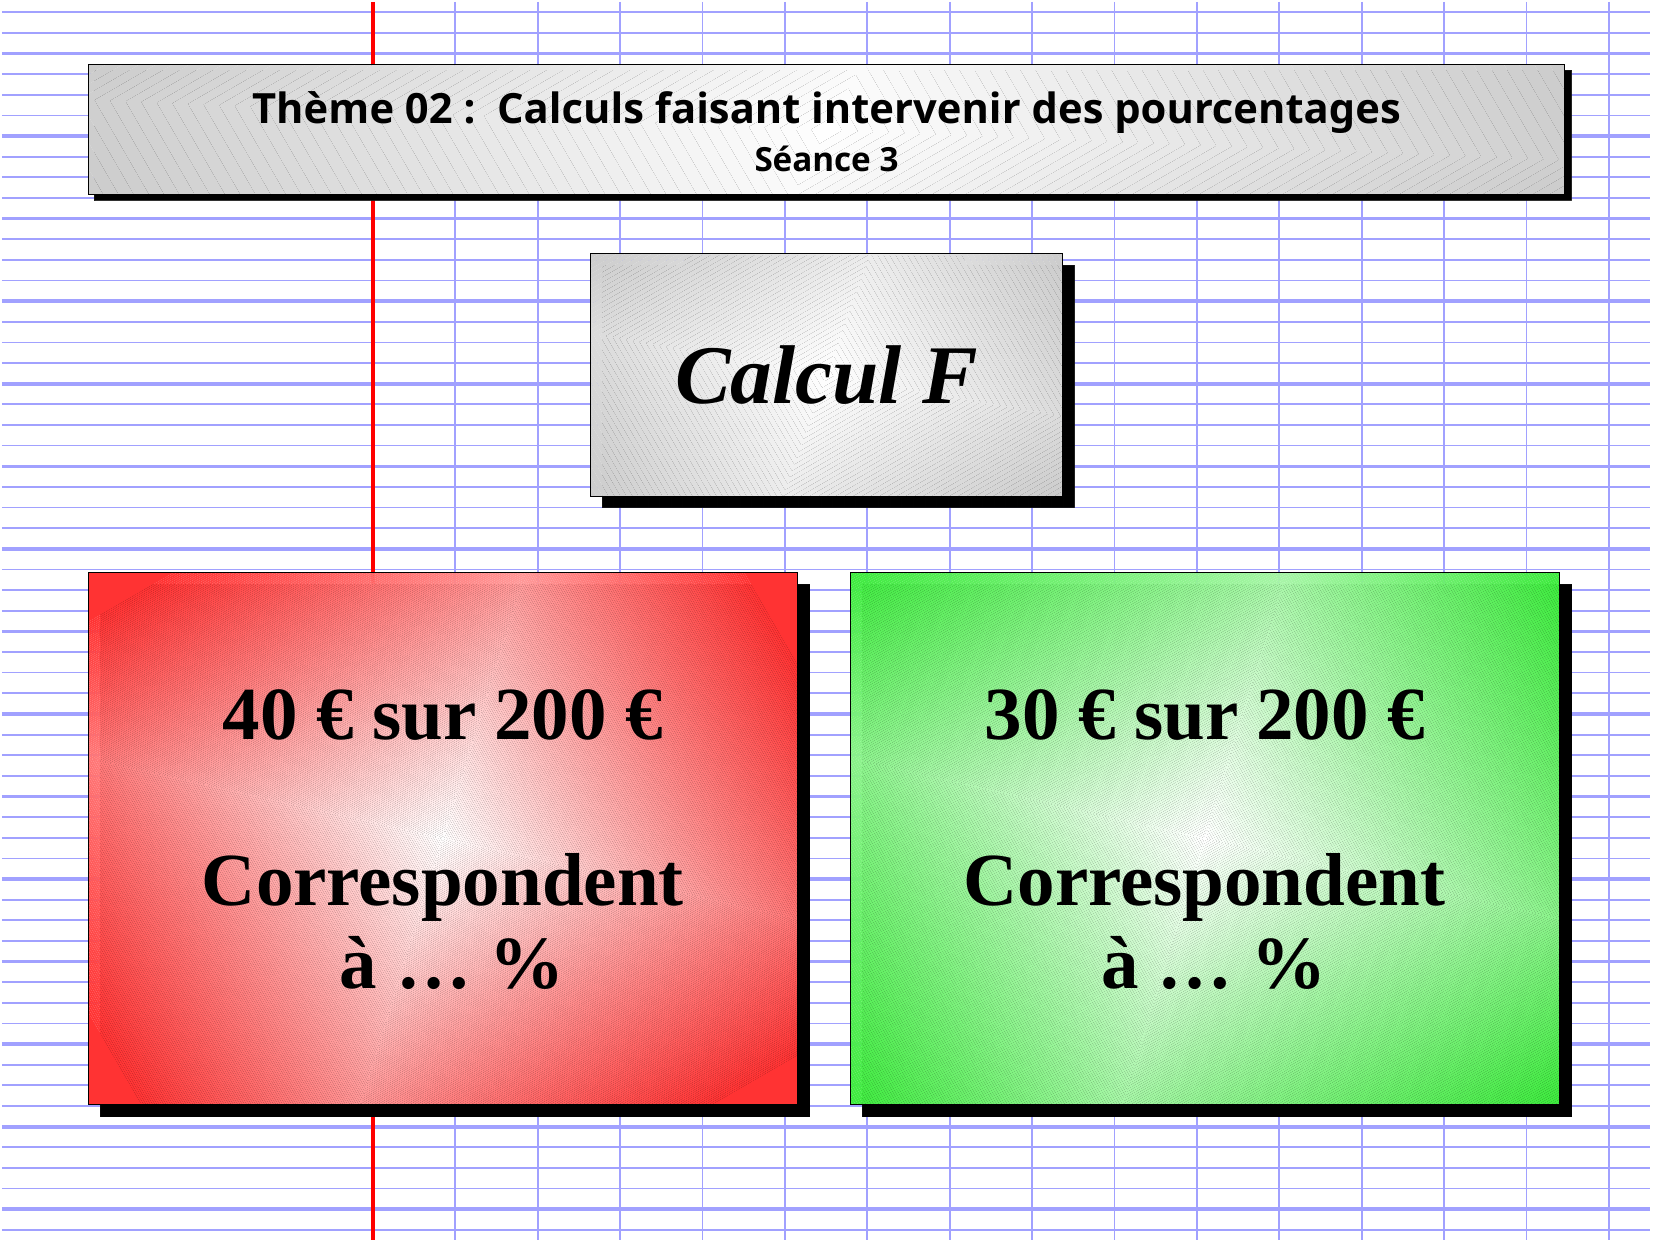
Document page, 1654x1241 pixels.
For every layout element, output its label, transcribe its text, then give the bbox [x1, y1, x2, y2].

text_box 40 € sur 200 € Correspondent à … % [88, 572, 798, 1105]
text_box 30 € sur 200 € Correspondent à … % [850, 572, 1560, 1105]
text_box Thème 02 : Calculs faisant intervenir des pourcentages Séance 3 [88, 64, 1565, 195]
text_box Calcul F [590, 253, 1063, 497]
picture [0, 0, 1654, 1241]
